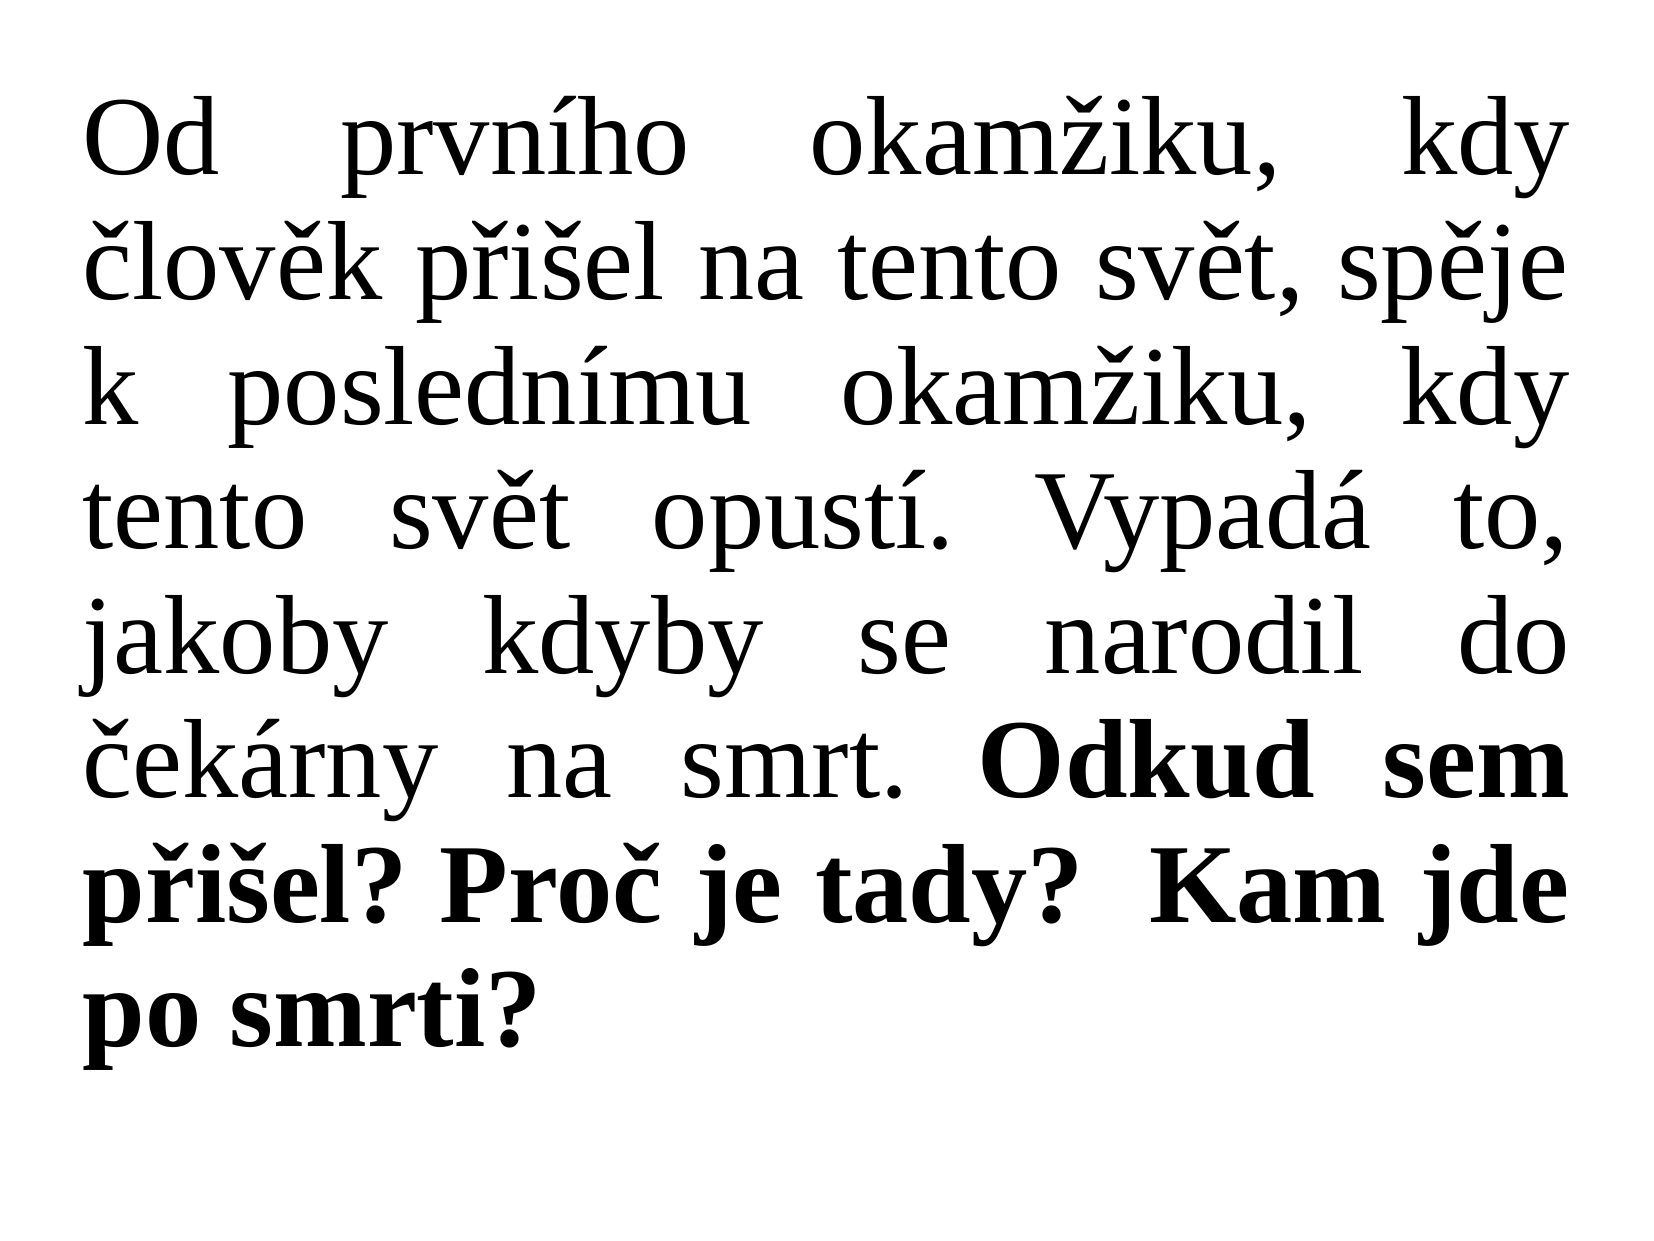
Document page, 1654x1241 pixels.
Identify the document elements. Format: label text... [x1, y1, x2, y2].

subtitle Od prvního okamžiku, kdy člověk přišel na tento svět, spěje k poslednímu okamžiku, kdy tento svět opustí. Vypadá to, jakoby kdyby se narodil do čekárny na smrt. Odkud sem přišel? Proč je tady? Kam jde po smrti? [82, 74, 1571, 1241]
